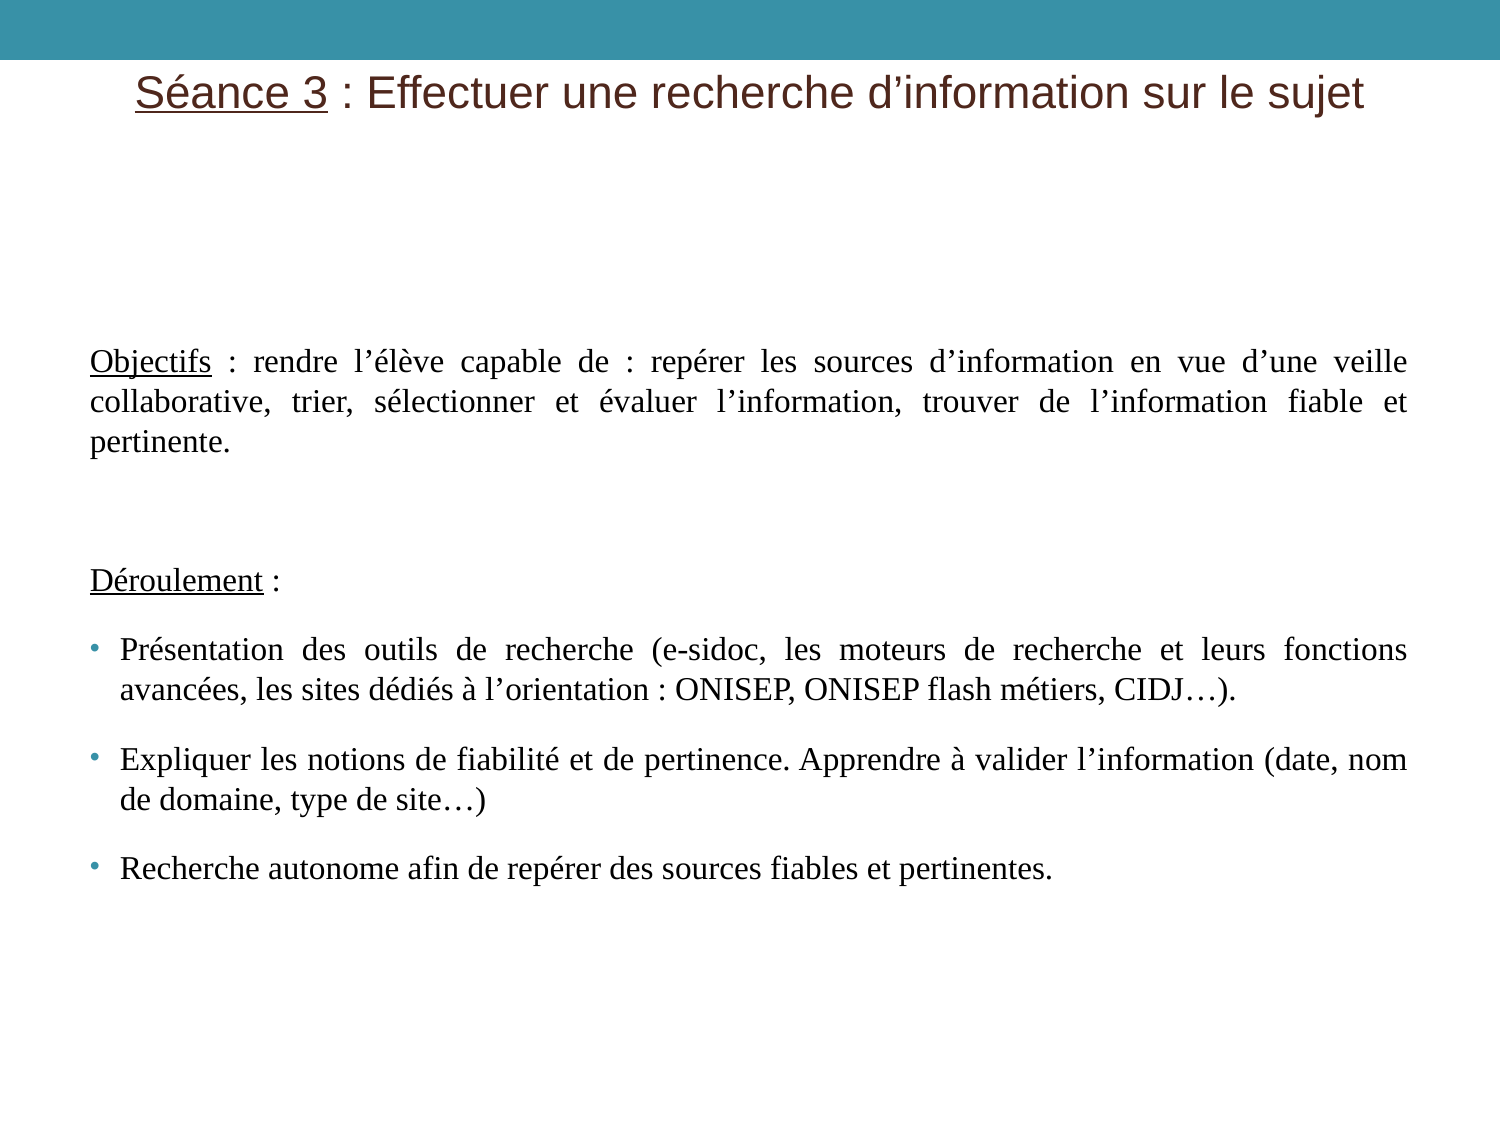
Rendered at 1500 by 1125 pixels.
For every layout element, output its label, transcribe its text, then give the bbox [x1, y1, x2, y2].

title Séance 3 : Effectuer une recherche d’information sur le sujet [75, 0, 1425, 262]
list Objectifs : rendre l’élève capable de : repérer les sources d’information en vue d’une veille collaborative, trier, sélectionner et évaluer l’information, trouver de l’information fiable et pertinente. Déroulement : Présentation des outils de recherche (e-sidoc, les moteurs de recherche et leurs fonctions avancées, les sites dédiés à l’orientation : ONISEP, ONISEP flash métiers, CIDJ…). Expliquer les notions de fiabilité et de pertinence. Apprendre à valider l’information (date, nom de domaine, type de site…) Recherche autonome afin de repérer des sources fiables et pertinentes. [75, 262, 1425, 1063]
